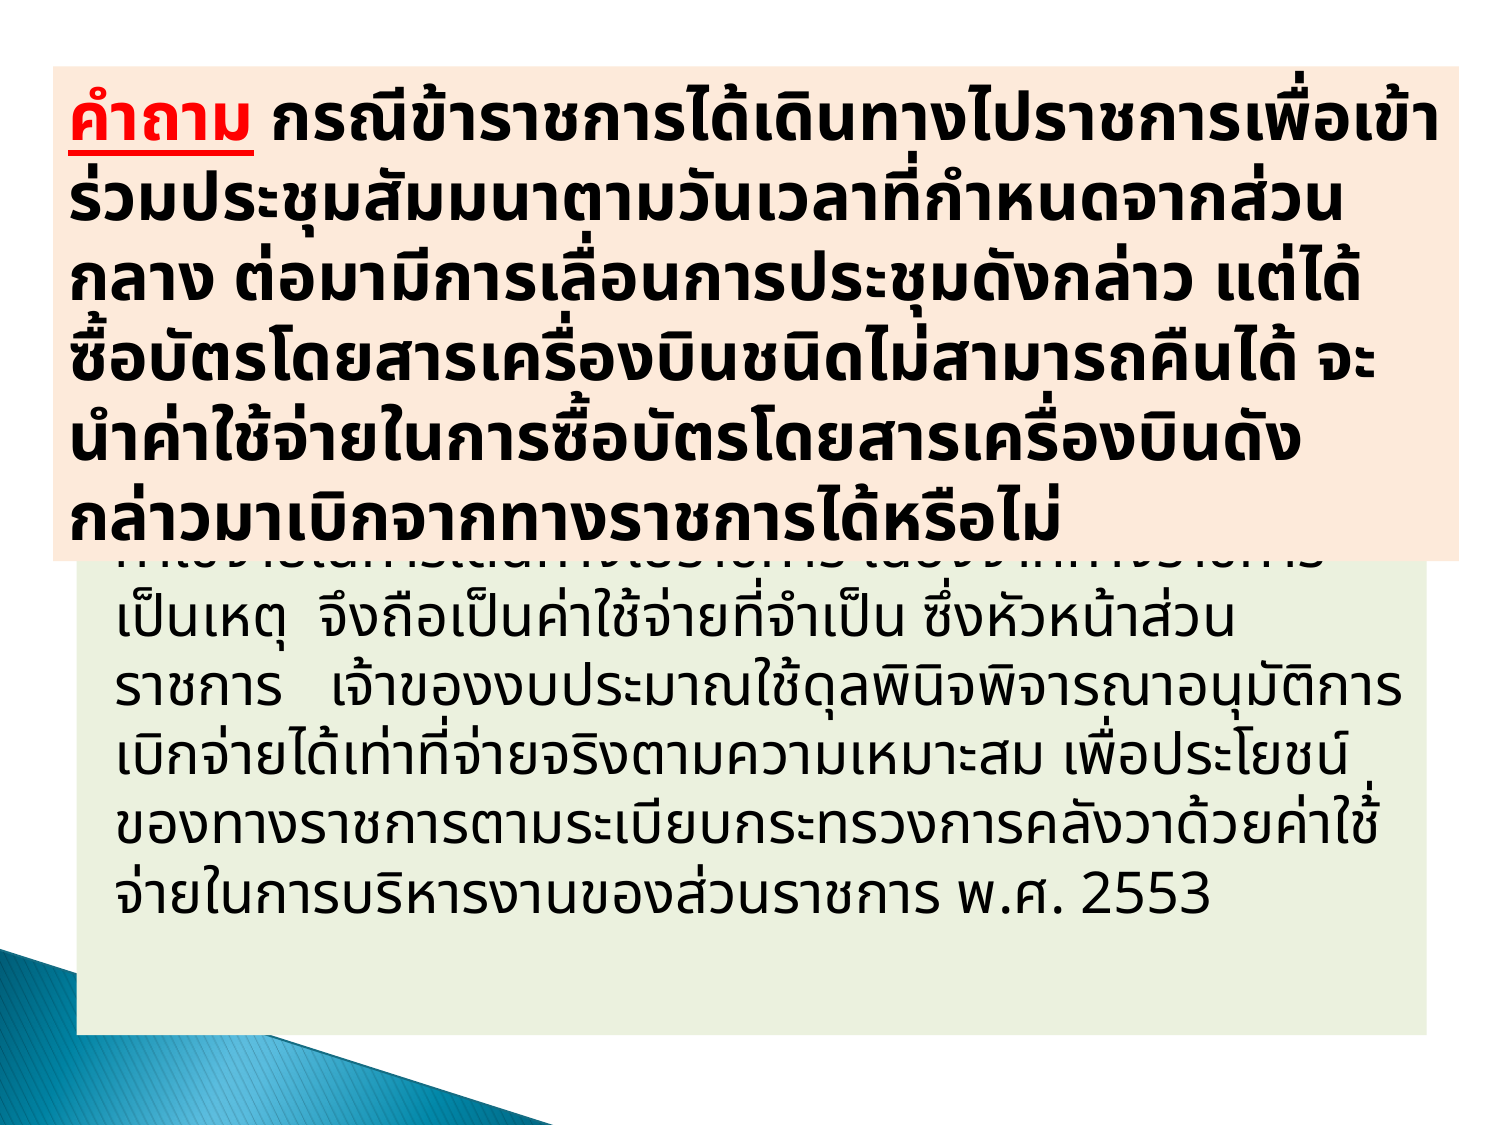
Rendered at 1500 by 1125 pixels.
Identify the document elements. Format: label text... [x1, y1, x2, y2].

list คำตอบ การเบิกจ่ายค่าบัตรโดยสารเครื่องบินดังกล่าวเป็นค่าใช้จ่ายในการเดินทางไปราชการ เนื่องจากทางราชการเป็นเหตุ จึงถือเป็นค่าใช้จ่ายที่จำเป็น ซึ่งหัวหน้าส่วนราชการ เจ้าของงบประมาณใช้ดุลพินิจพิจารณาอนุมัติการเบิกจ่ายได้เท่าที่จ่ายจริงตามความเหมาะสม เพื่อประโยชน์ของทางราชการตามระเบียบกระทรวงการคลังวาด้วยค่าใช้่จ่ายในการบริหารงานของส่วนราชการ พ.ศ. 2553 [76, 562, 1427, 1036]
text_box คำถาม กรณีข้าราชการได้เดินทางไปราชการเพื่อเข้าร่วมประชุมสัมมนาตามวันเวลาที่กำหนดจากส่วนกลาง ต่อมามีการเลื่อนการประชุมดังกล่าว แต่ได้ซื้อบัตรโดยสารเครื่องบินชนิดไม่สามารถคืนได้ จะนำค่าใช้จ่ายในการซื้อบัตรโดยสารเครื่องบินดังกล่าวมาเบิกจากทางราชการได้หรือไม่ [53, 66, 1459, 405]
